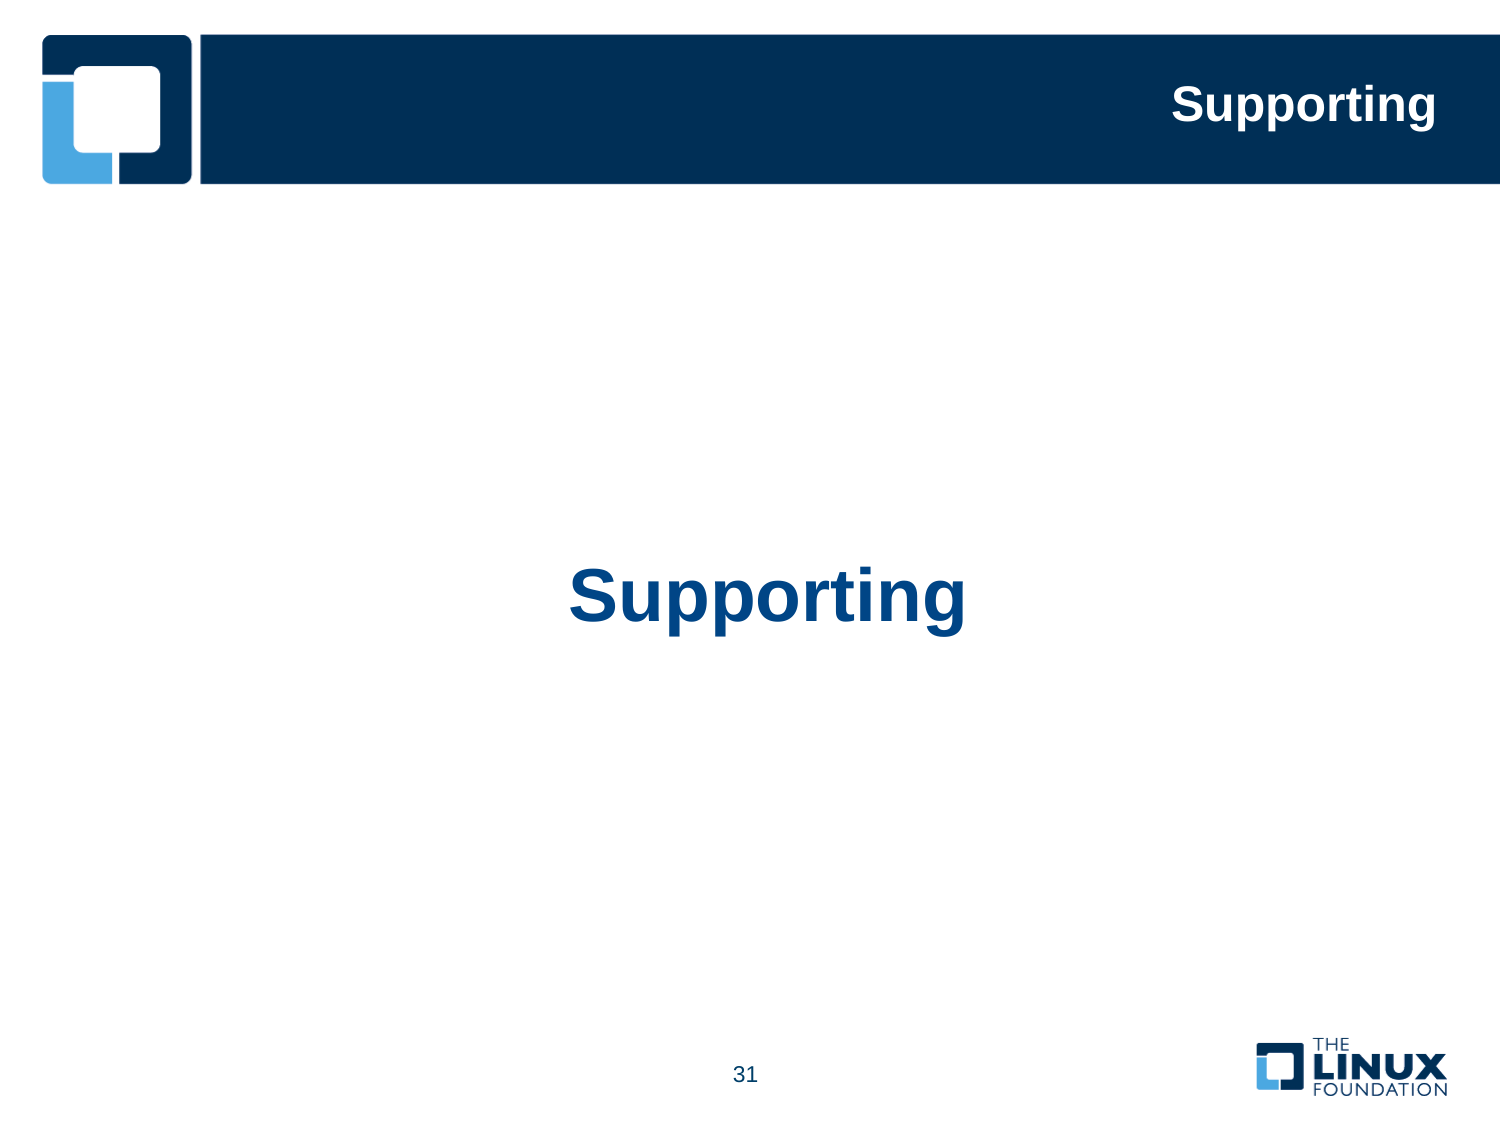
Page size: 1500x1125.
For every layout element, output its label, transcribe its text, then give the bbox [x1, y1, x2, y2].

picture [0, 0, 1500, 1125]
title Supporting [249, 44, 1438, 168]
list Supporting [87, 224, 1450, 1011]
